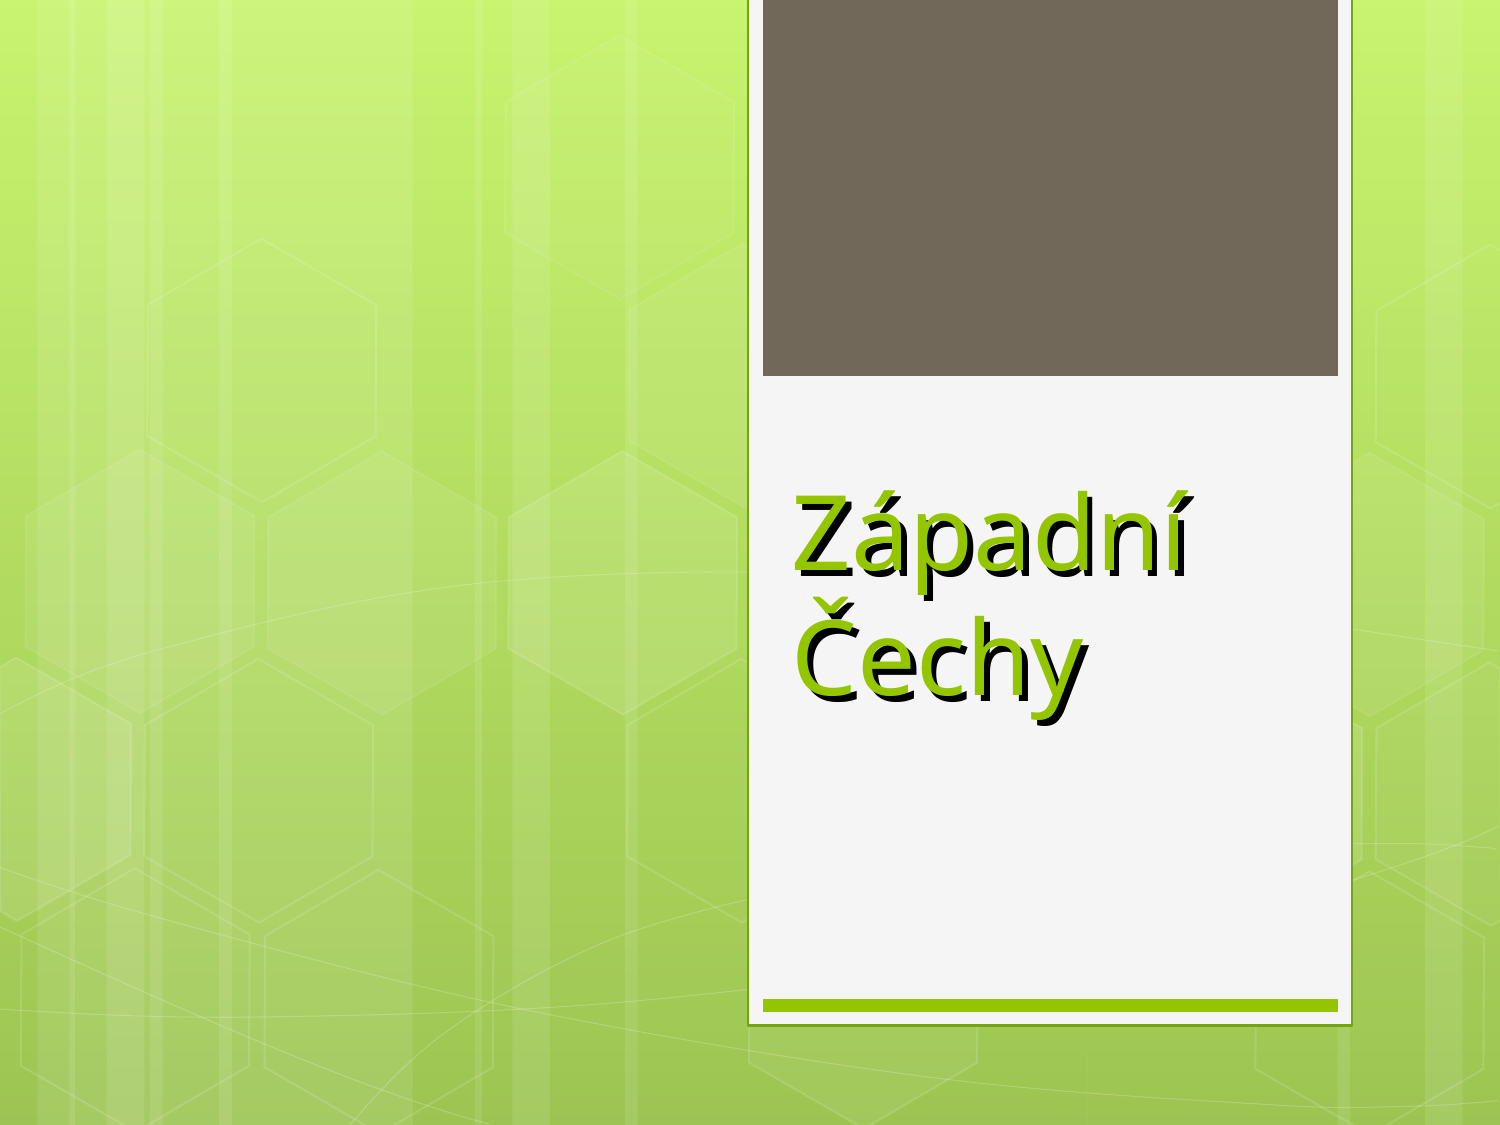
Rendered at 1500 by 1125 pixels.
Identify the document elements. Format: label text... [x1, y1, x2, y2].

title Západní Čechy [776, 444, 1321, 724]
